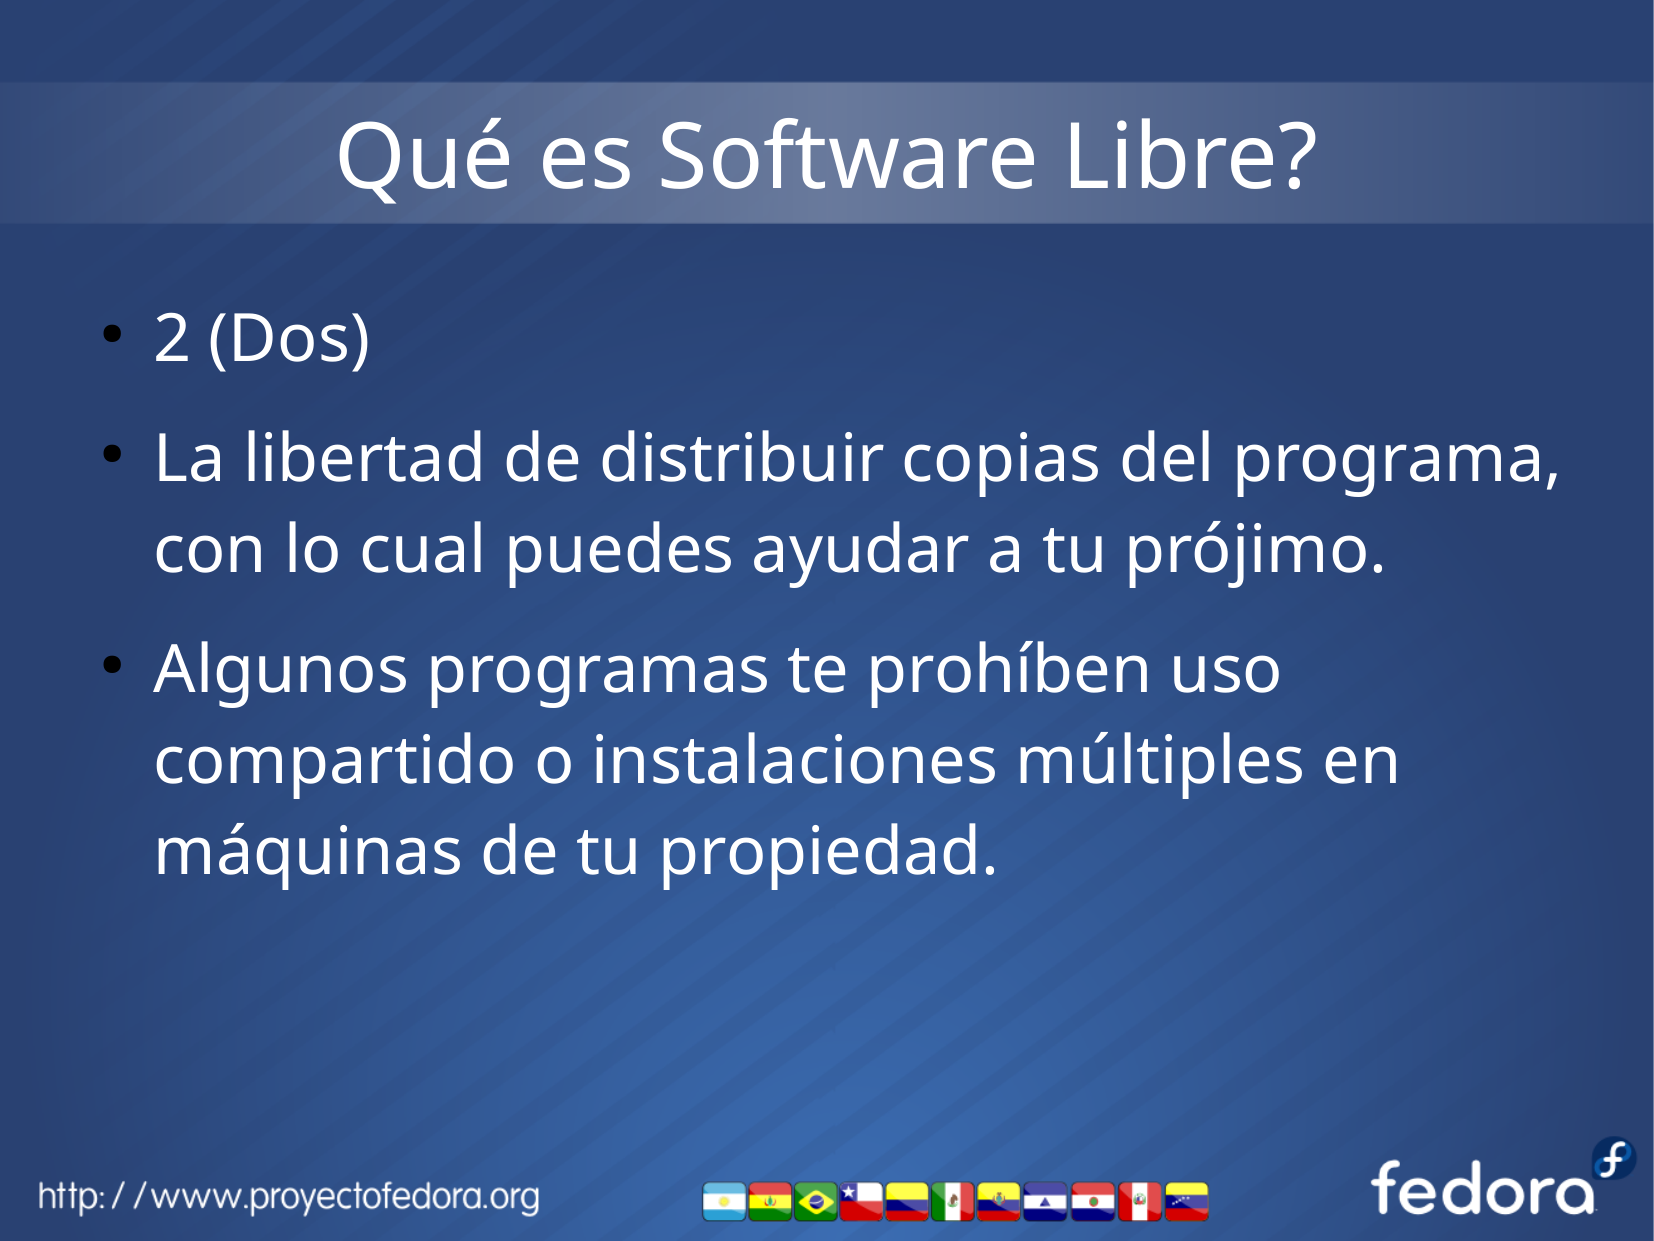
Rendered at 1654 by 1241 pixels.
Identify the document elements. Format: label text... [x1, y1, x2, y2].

picture [0, 0, 1654, 1241]
list 2 (Dos) La libertad de distribuir copias del programa, con lo cual puedes ayudar a tu prójimo. Algunos programas te prohíben uso compartido o instalaciones múltiples en máquinas de tu propiedad. [82, 290, 1571, 1094]
title Qué es Software Libre? [82, 56, 1571, 250]
